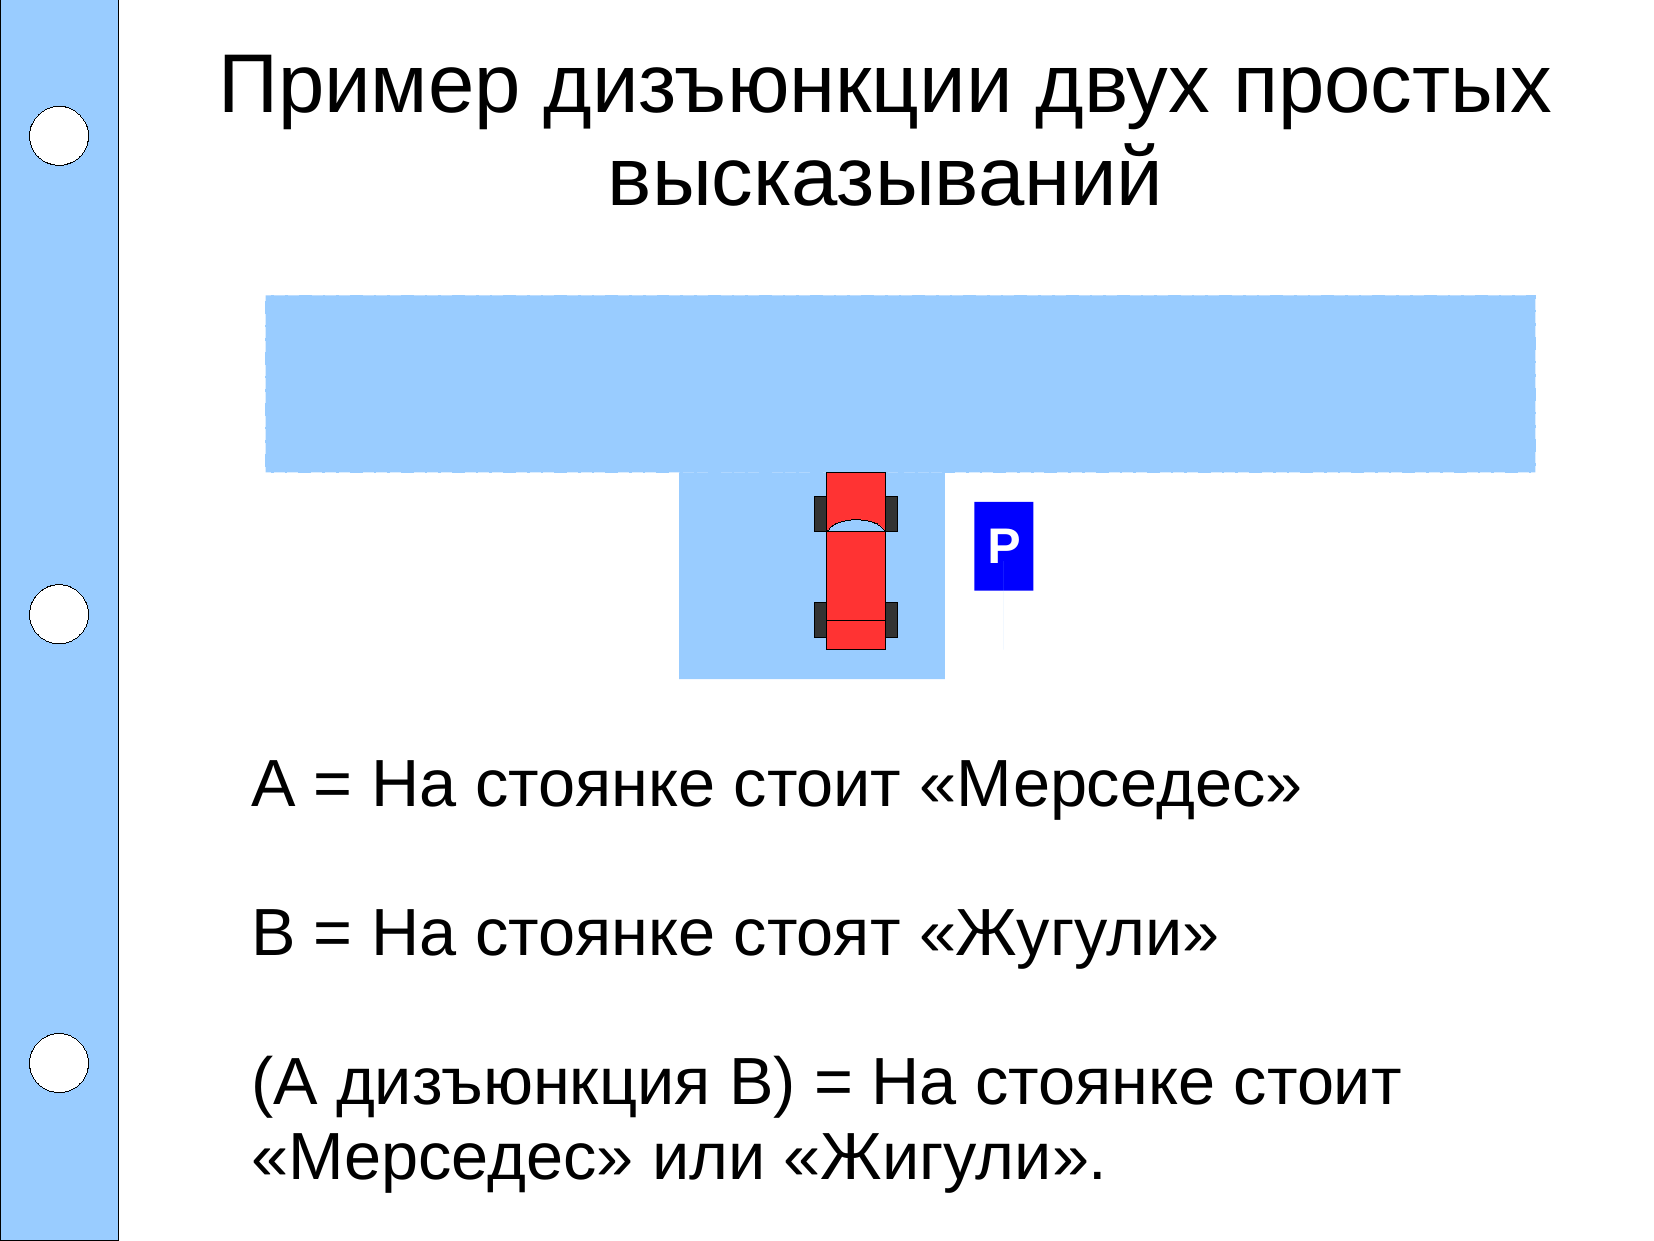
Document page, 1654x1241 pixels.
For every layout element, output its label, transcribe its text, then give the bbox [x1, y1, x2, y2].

text_box [265, 295, 1536, 680]
text_box Пример дизъюнкции двух простых высказываний [177, 29, 1595, 231]
text_box А = На стоянке стоит «Мерседес» В = На стоянке стоят «Жугули» (А дизъюнкция В) = На стоянке стоит «Мерседес» или «Жигули». [236, 738, 1625, 1202]
text_box P [974, 501, 1034, 591]
text_box [0, 0, 119, 1241]
